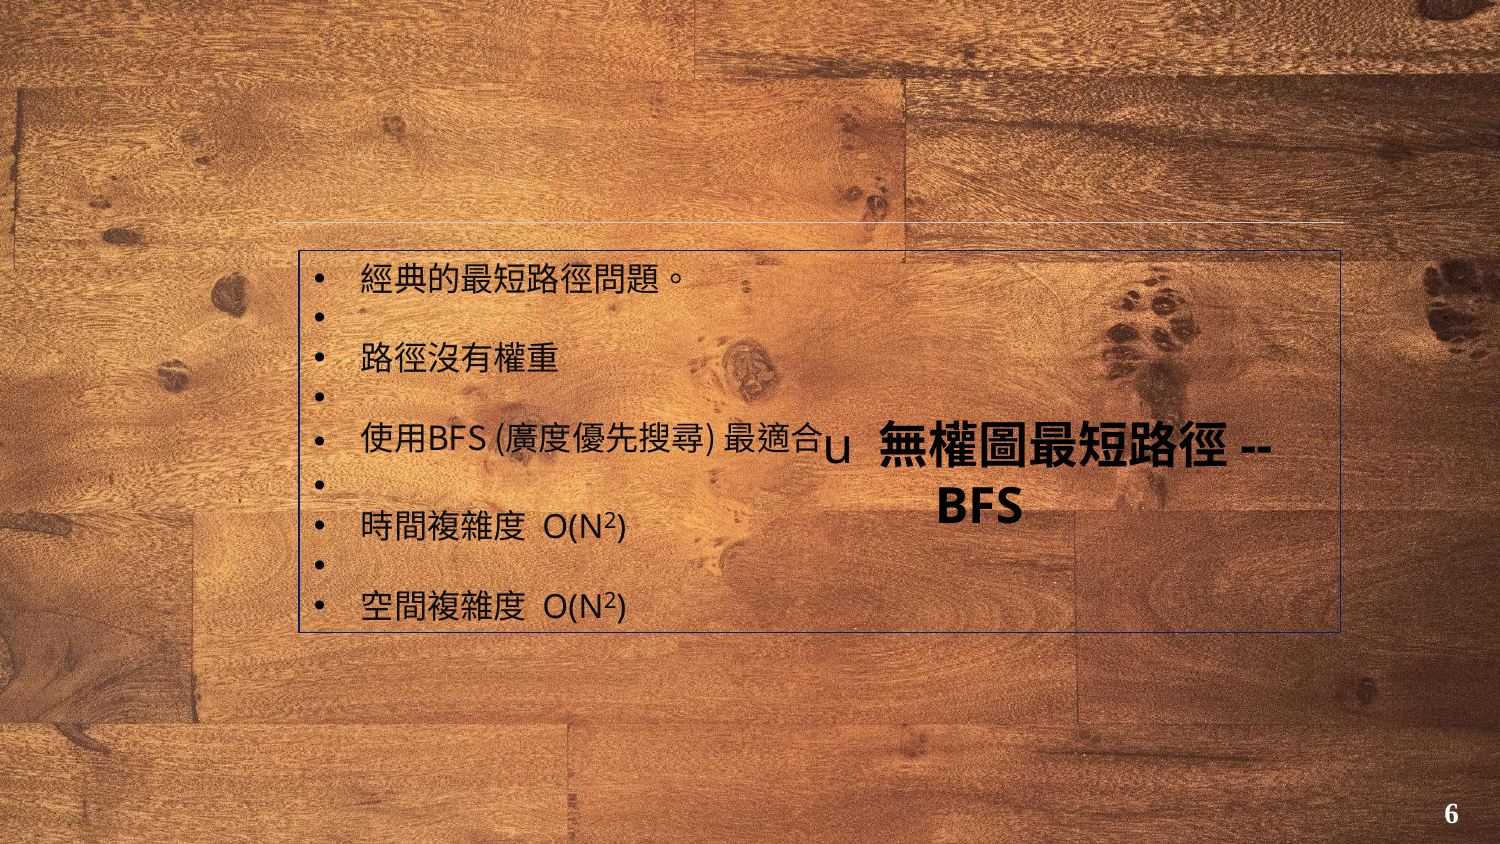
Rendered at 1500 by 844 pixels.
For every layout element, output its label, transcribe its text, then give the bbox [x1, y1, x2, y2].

text_box 經典的最短路徑問題。 路徑沒有權重 使用BFS (廣度優先搜尋) 最適合 時間複雜度 O(N2) 空間複雜度 O(N2) [298, 250, 1341, 629]
title 無權圖最短路徑--BFS [255, 117, 1341, 233]
slide_number 6 [1429, 779, 1500, 844]
